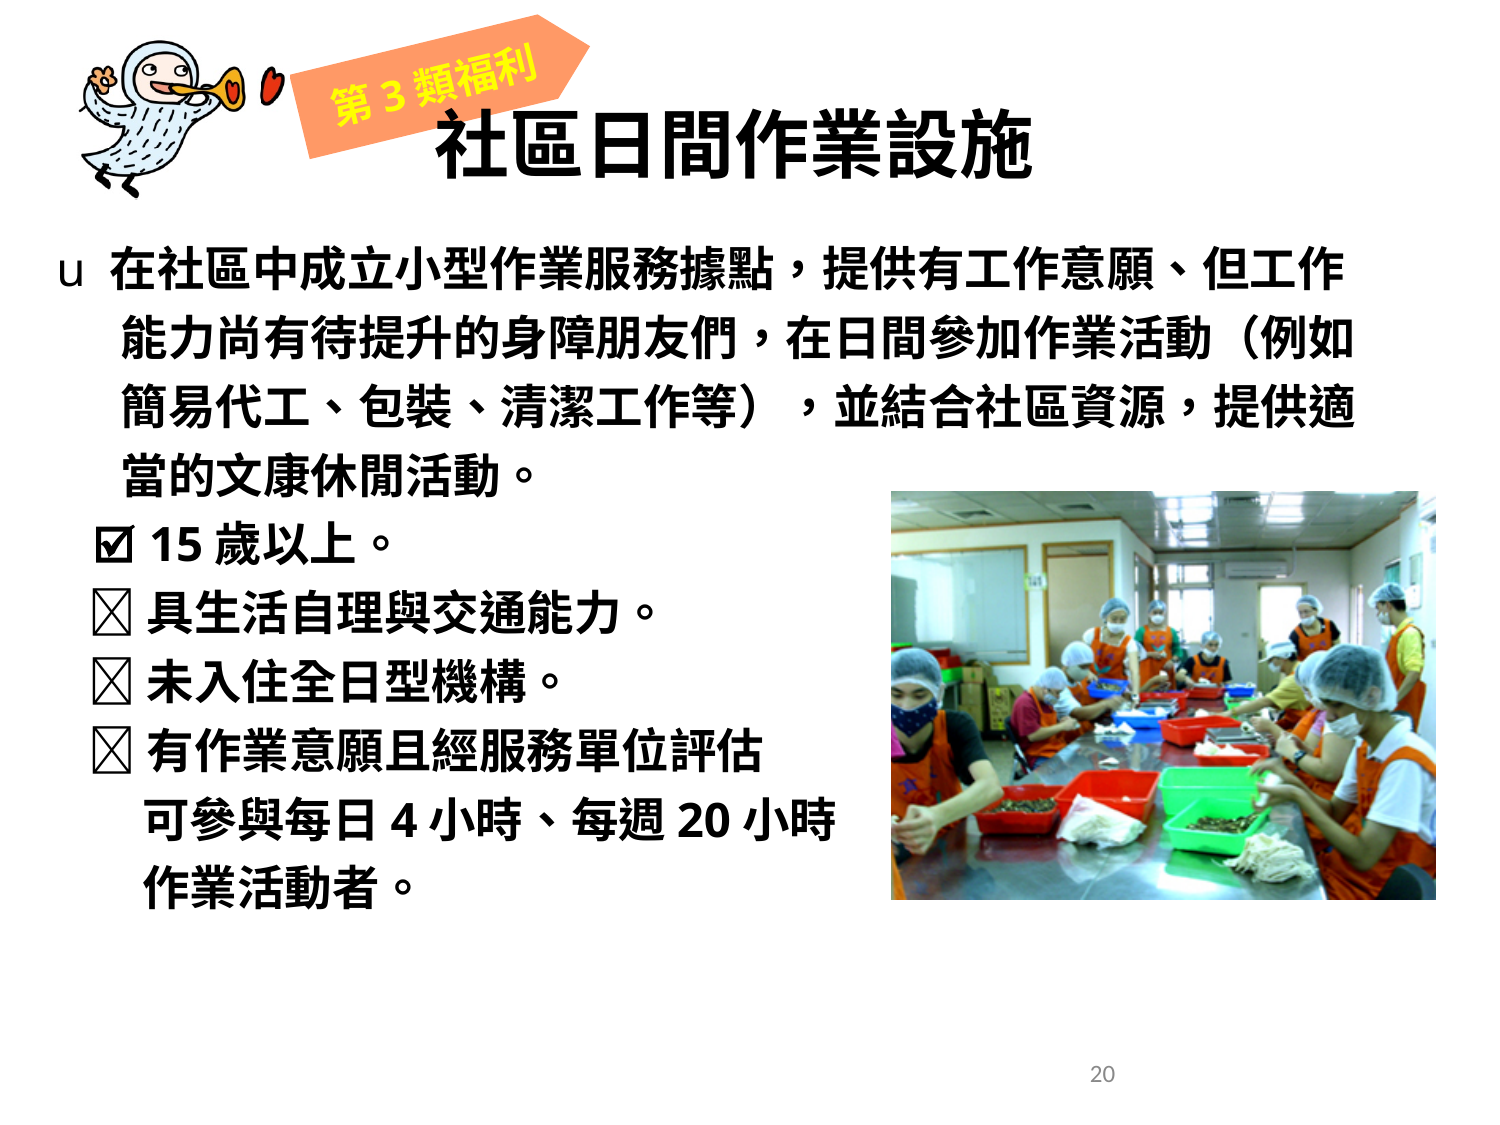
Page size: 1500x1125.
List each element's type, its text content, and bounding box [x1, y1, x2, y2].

picture [891, 491, 1436, 900]
title 社區日間作業設施 [419, 65, 1500, 220]
list 在社區中成立小型作業服務據點，提供有工作意願、但工作 能力尚有待提升的身障朋友們，在日間參加作業活動（例如 簡易代工、包裝、清潔工作等），並結合社區資源，提供適 當的文康休閒活動。  15歲以上。 具生活自理與交通能力。 未入住全日型機構。 有作業意願且經服務單位評估 可參與每日4小時、每週20小時 作業活動者。 [41, 231, 1447, 929]
text_box 20 [1074, 1042, 1426, 1103]
picture [76, 35, 290, 200]
text_box 第3類福利 [290, 14, 591, 160]
